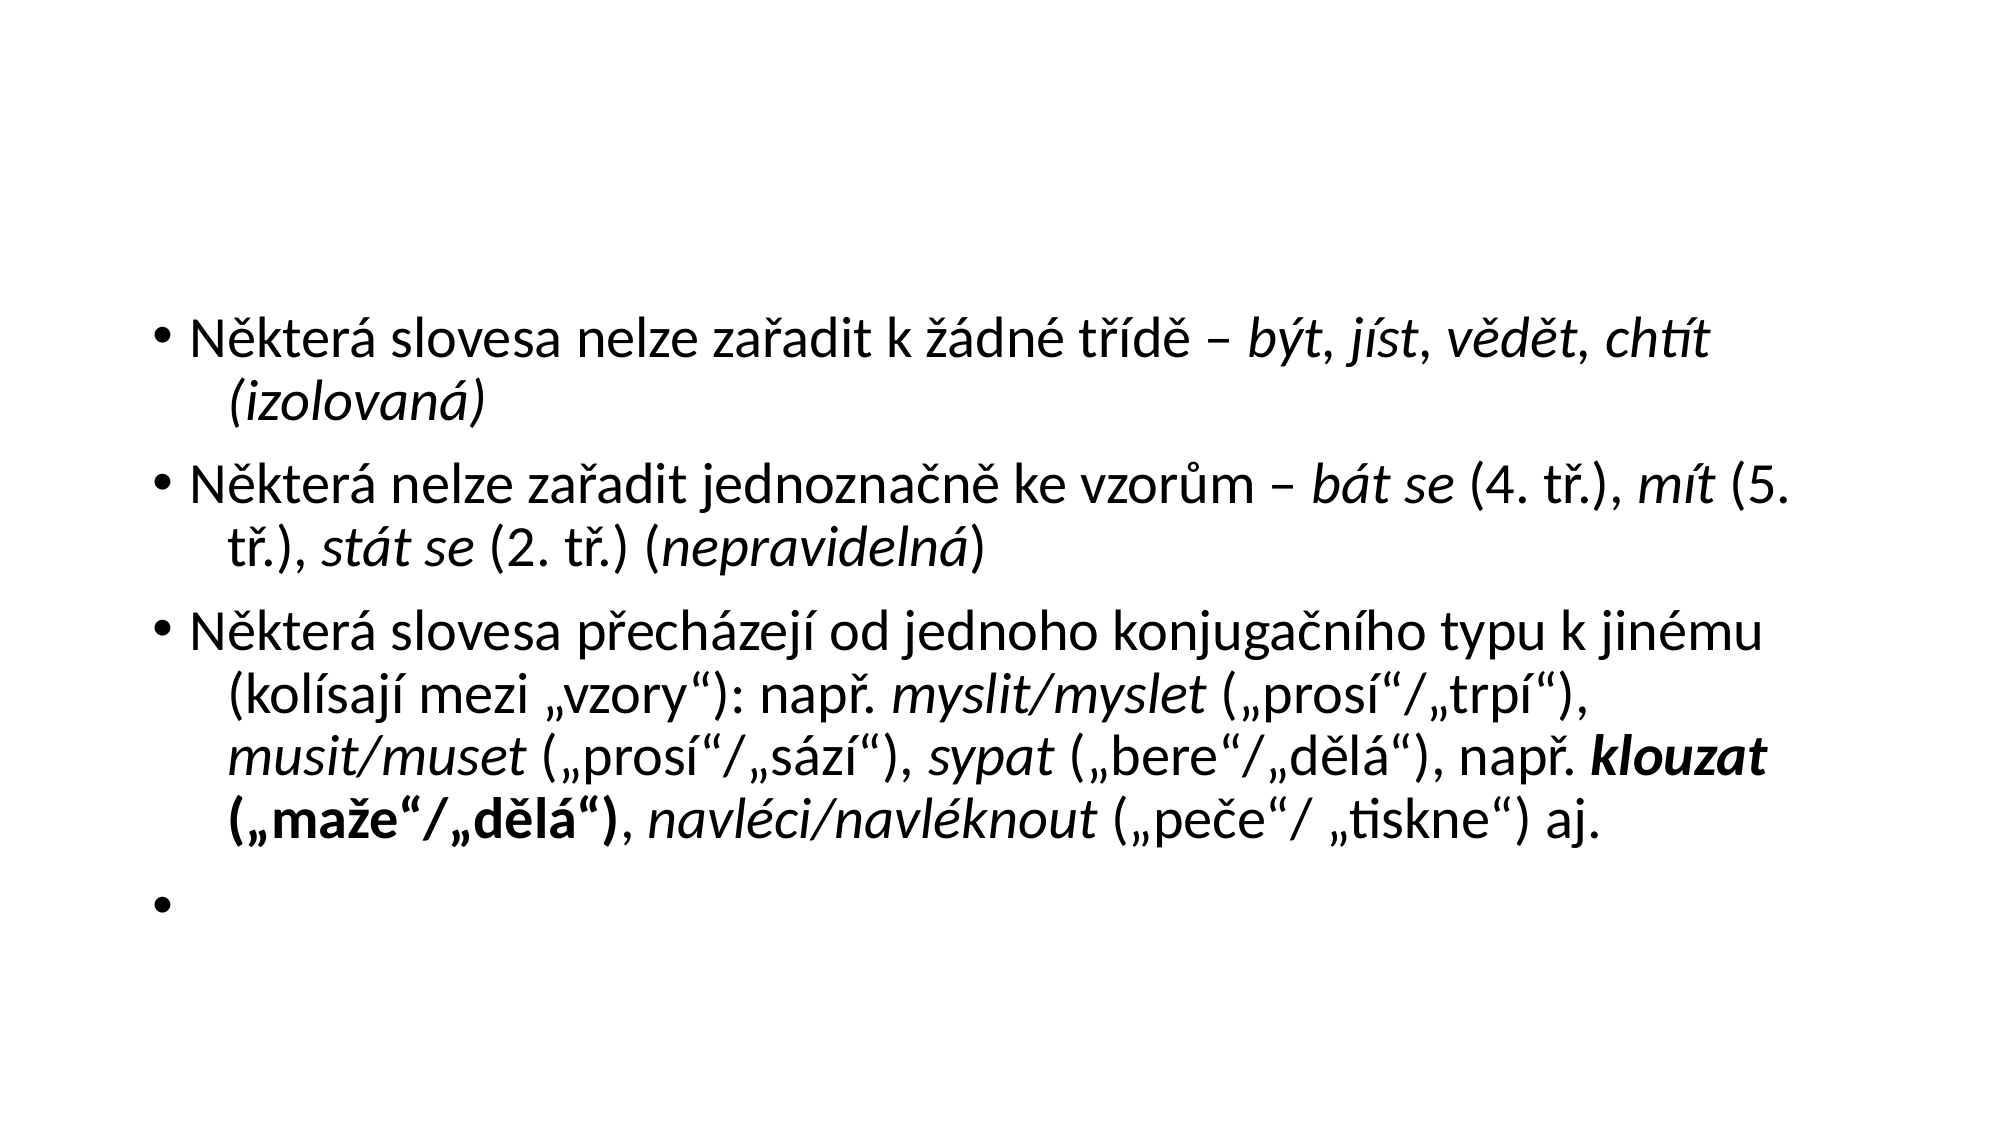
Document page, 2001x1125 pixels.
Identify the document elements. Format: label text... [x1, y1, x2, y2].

list Některá slovesa nelze zařadit k žádné třídě – být, jíst, vědět, chtít (izolovaná) Některá nelze zařadit jednoznačně ke vzorům – bát se (4. tř.), mít (5. tř.), stát se (2. tř.) (nepravidelná) Některá slovesa přecházejí od jednoho konjugačního typu k jinému (kolísají mezi „vzory“): např. myslit/myslet („prosí“/„trpí“), musit/muset („prosí“/„sází“), sypat („bere“/„dělá“), např. klouzat („maže“/„dělá“), navléci/navléknout („peče“/ „tiskne“) aj. [137, 299, 1863, 1014]
